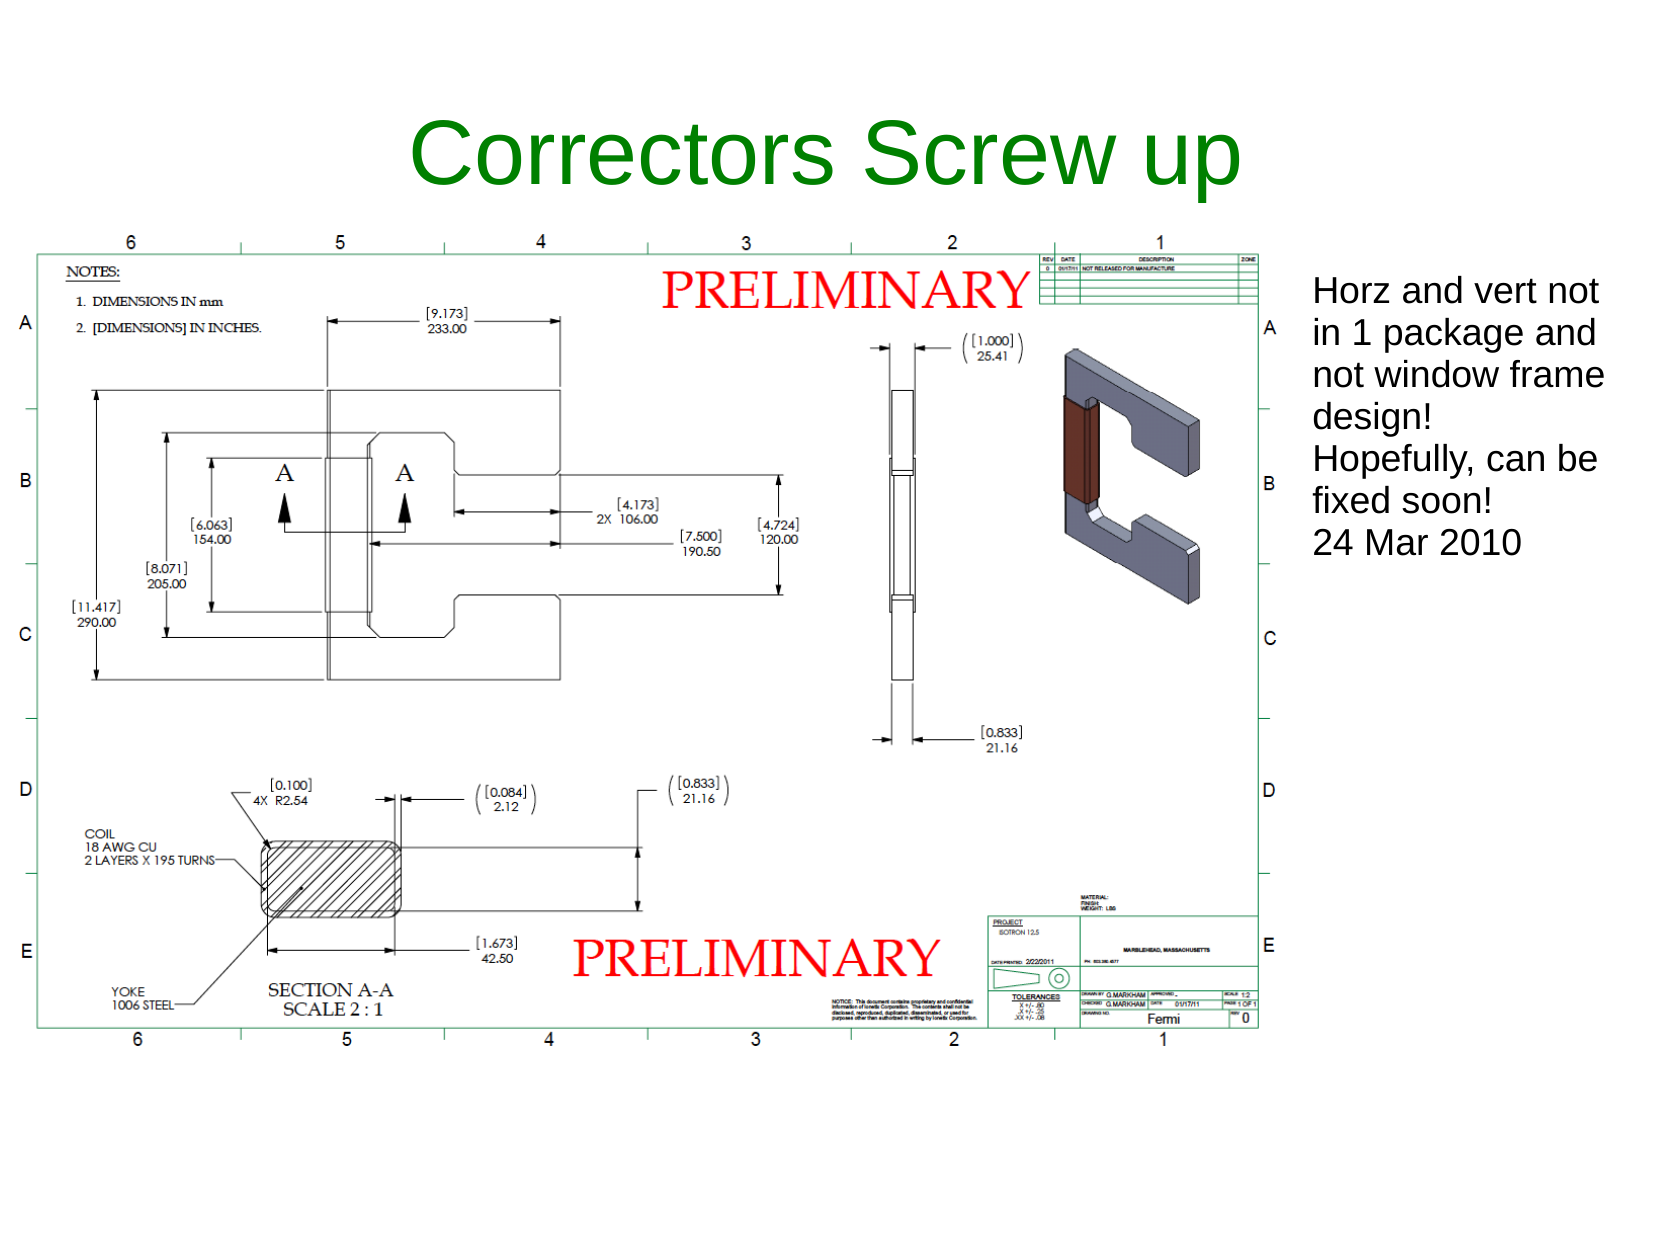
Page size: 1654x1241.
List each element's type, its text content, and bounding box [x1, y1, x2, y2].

text_box Horz and vert not in 1 package and not window frame design! Hopefully, can be fixed soon! 24 Mar 2010 [1297, 262, 1628, 572]
title Correctors Screw up [82, 49, 1571, 257]
picture [15, 232, 1280, 1047]
